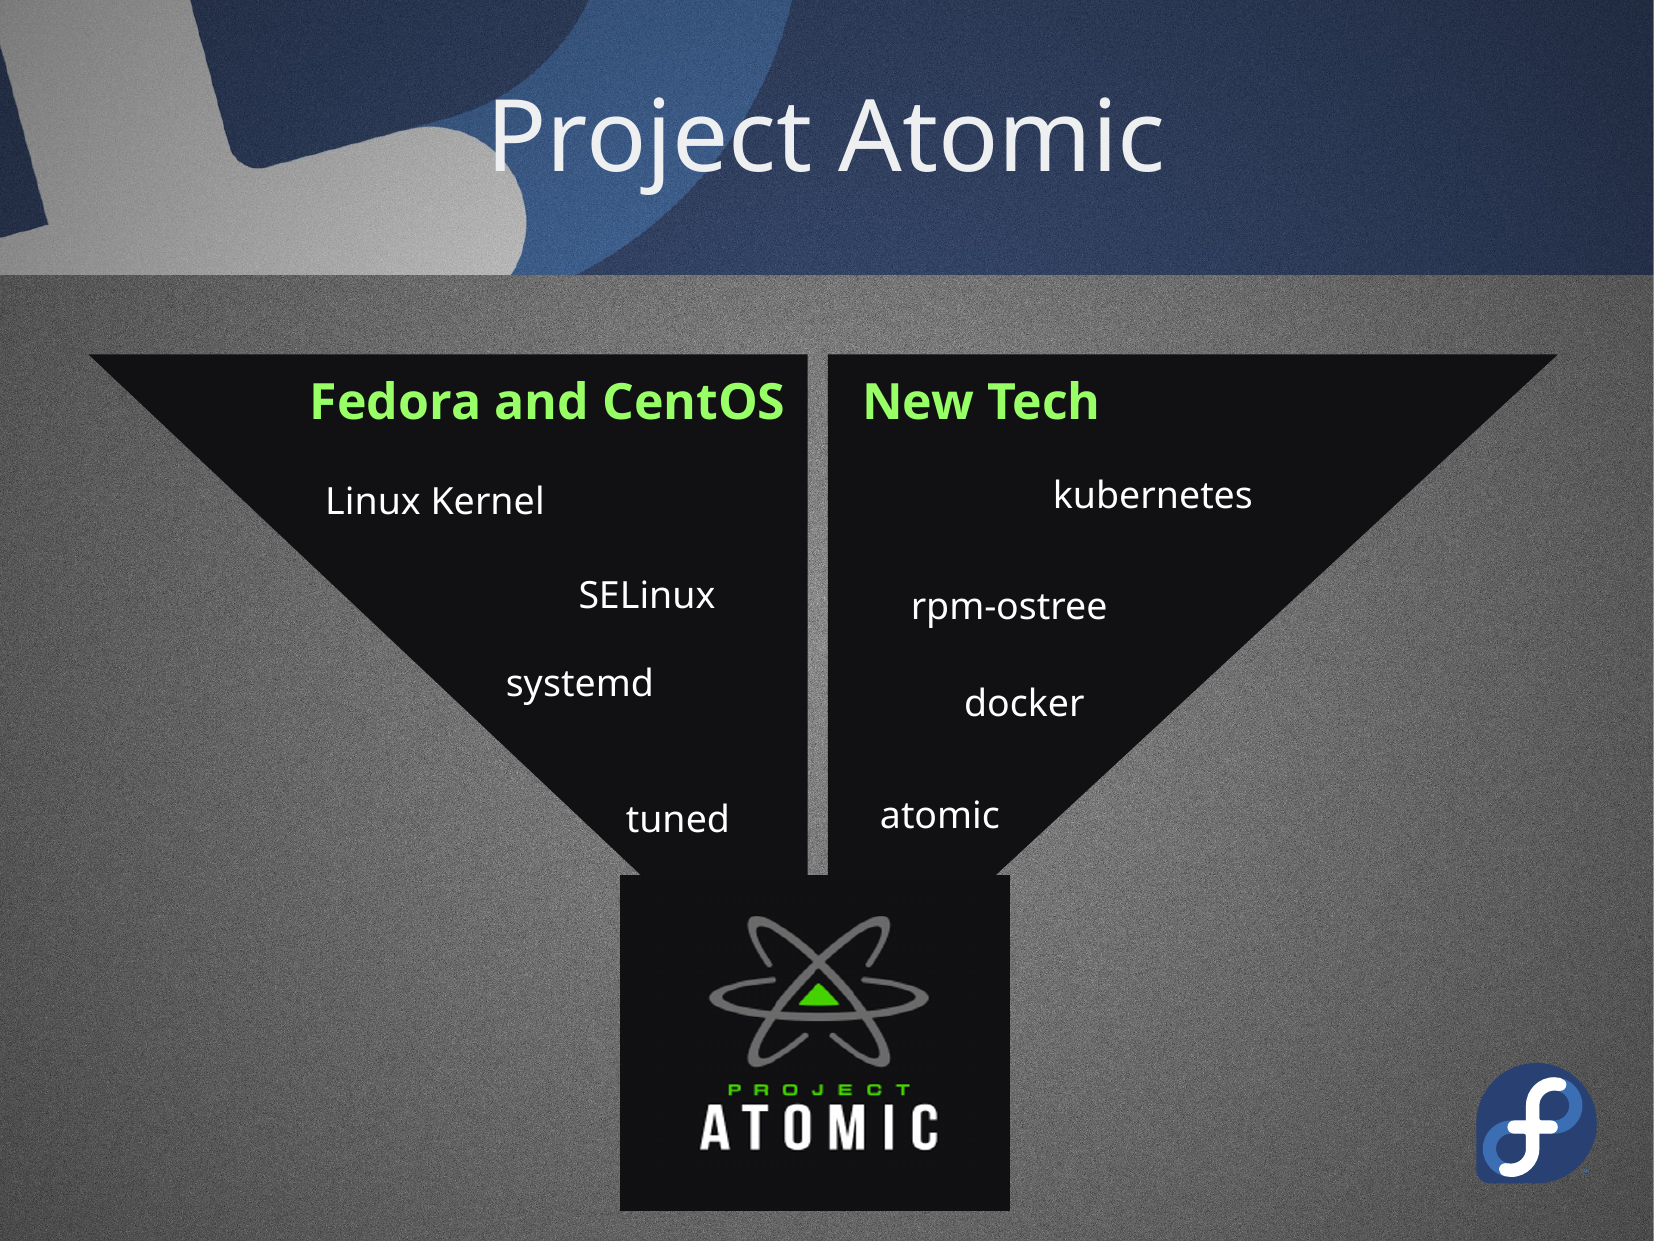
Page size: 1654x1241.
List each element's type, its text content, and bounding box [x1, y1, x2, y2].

picture [0, 0, 1654, 1241]
text_box [503, 746, 808, 847]
text_box docker [949, 668, 1264, 757]
text_box SELinux [563, 561, 886, 646]
text_box systemd [490, 649, 813, 746]
text_box tuned [611, 785, 838, 871]
text_box kubernetes [1038, 461, 1541, 549]
text_box New Tech [847, 358, 1418, 443]
text_box [636, 871, 808, 875]
text_box Linux Kernel [310, 467, 776, 553]
text_box rpm-ostree [896, 572, 1399, 660]
text_box [827, 354, 1558, 875]
text_box Fedora and CentOS [295, 358, 847, 443]
text_box atomic [865, 781, 1209, 869]
text_box [88, 354, 808, 733]
title Project Atomic [88, 29, 1565, 237]
